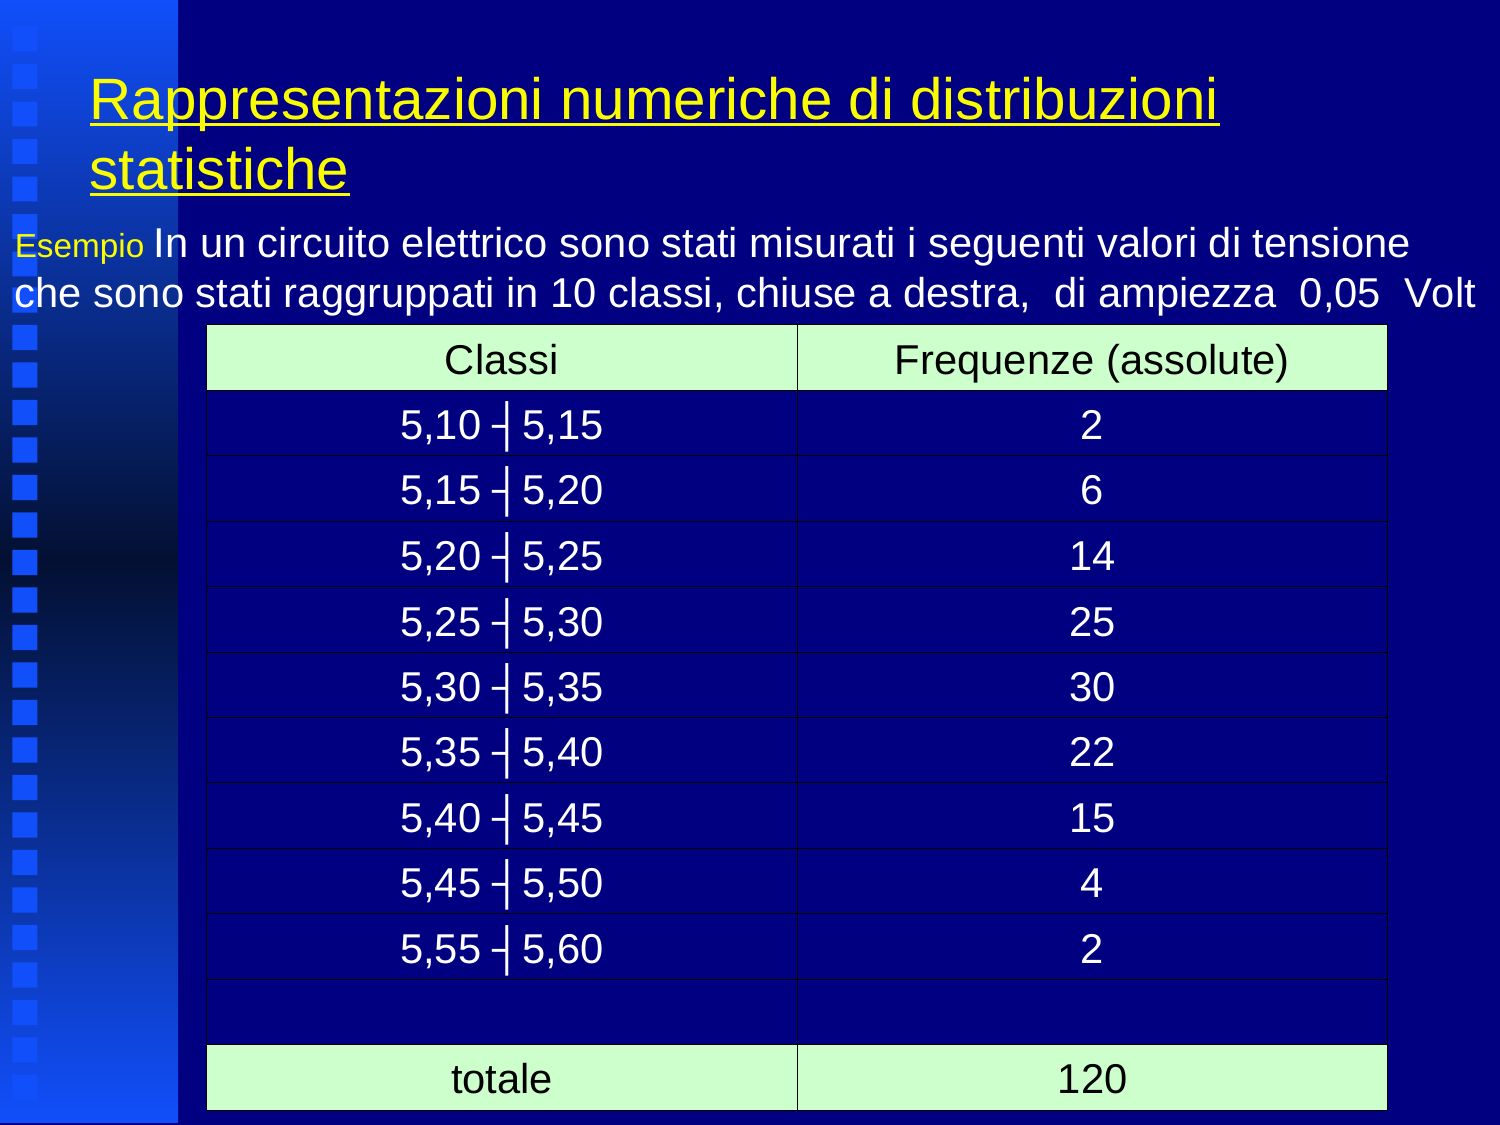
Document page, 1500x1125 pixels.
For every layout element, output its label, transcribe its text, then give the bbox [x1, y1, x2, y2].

table_cell [798, 980, 1387, 1044]
table_cell 5,40 ┤5,45 [207, 783, 797, 848]
table_cell 5,20 ┤5,25 [207, 522, 797, 586]
table_cell totale [207, 1045, 797, 1110]
table_cell 5,15 ┤5,20 [207, 456, 797, 521]
table_cell 15 [798, 783, 1387, 848]
table_cell 25 [798, 587, 1387, 652]
text_box Rappresentazioni numeriche di distribuzioni statistiche [74, 53, 1388, 207]
table_cell [207, 980, 797, 1044]
table_header Frequenze (assolute) [798, 325, 1387, 390]
table_cell 2 [798, 914, 1387, 979]
table_cell 6 [798, 456, 1387, 521]
table_cell 5,25 ┤5,30 [207, 587, 797, 652]
table_cell 5,45 ┤5,50 [207, 849, 797, 913]
text_box Esempio In un circuito elettrico sono stati misurati i seguenti valori di tensione che sono stati raggruppati in 10 classi, chiuse a destra, di ampiezza 0,05 Volt [0, 207, 1500, 324]
table_header Classi [207, 325, 797, 390]
table_cell 5,55 ┤5,60 [207, 914, 797, 979]
table_cell 2 [798, 391, 1387, 455]
table_cell 4 [798, 849, 1387, 913]
table_cell 22 [798, 718, 1387, 782]
table_cell 5,35 ┤5,40 [207, 718, 797, 782]
table_cell 14 [798, 522, 1387, 586]
table_cell 5,10 ┤5,15 [207, 391, 797, 455]
table_cell 30 [798, 653, 1387, 717]
table_cell 5,30 ┤5,35 [207, 653, 797, 717]
table_cell 120 [798, 1045, 1387, 1110]
